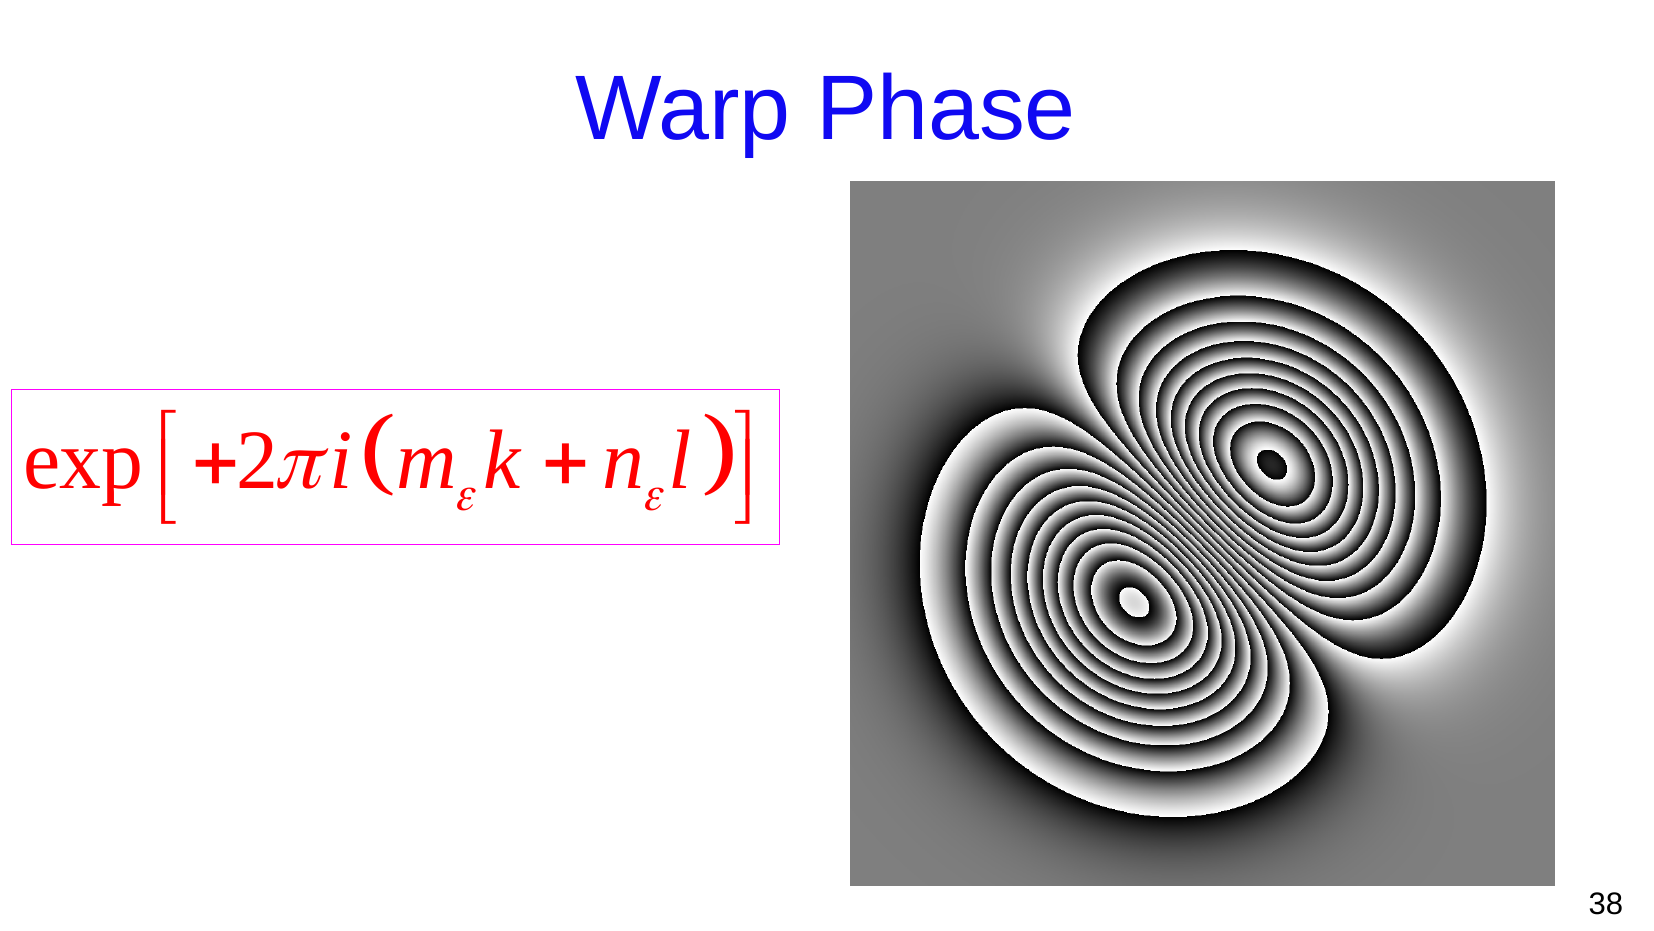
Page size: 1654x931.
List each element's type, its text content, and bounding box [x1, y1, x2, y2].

chart [11, 389, 780, 545]
text_box <number> [1251, 885, 1638, 919]
title Warp Phase [94, 40, 1583, 166]
picture [850, 181, 1555, 886]
